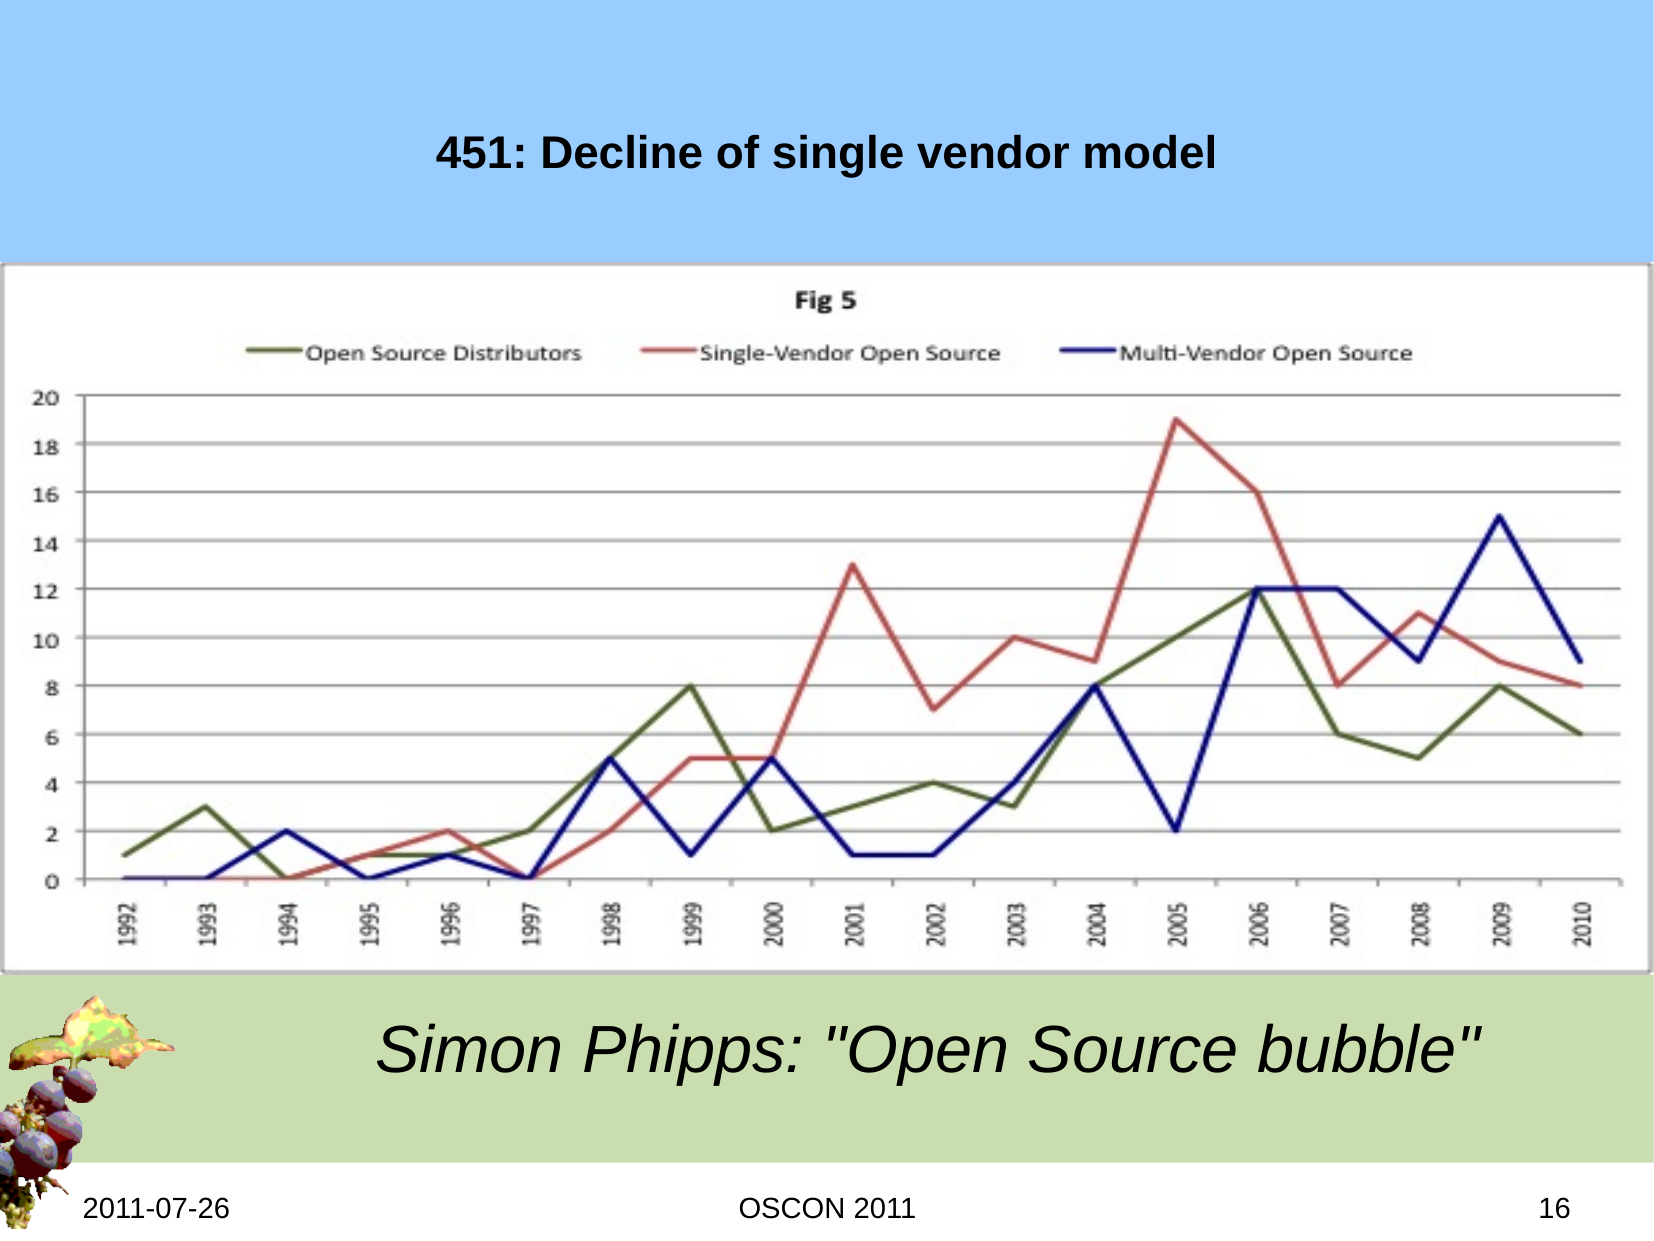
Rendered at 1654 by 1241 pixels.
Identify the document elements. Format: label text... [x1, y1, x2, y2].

picture [0, 262, 1654, 976]
list Simon Phipps: "Open Source bubble" [375, 1012, 1571, 1109]
title 451: Decline of single vendor model [82, 49, 1571, 257]
picture [0, 990, 188, 1229]
